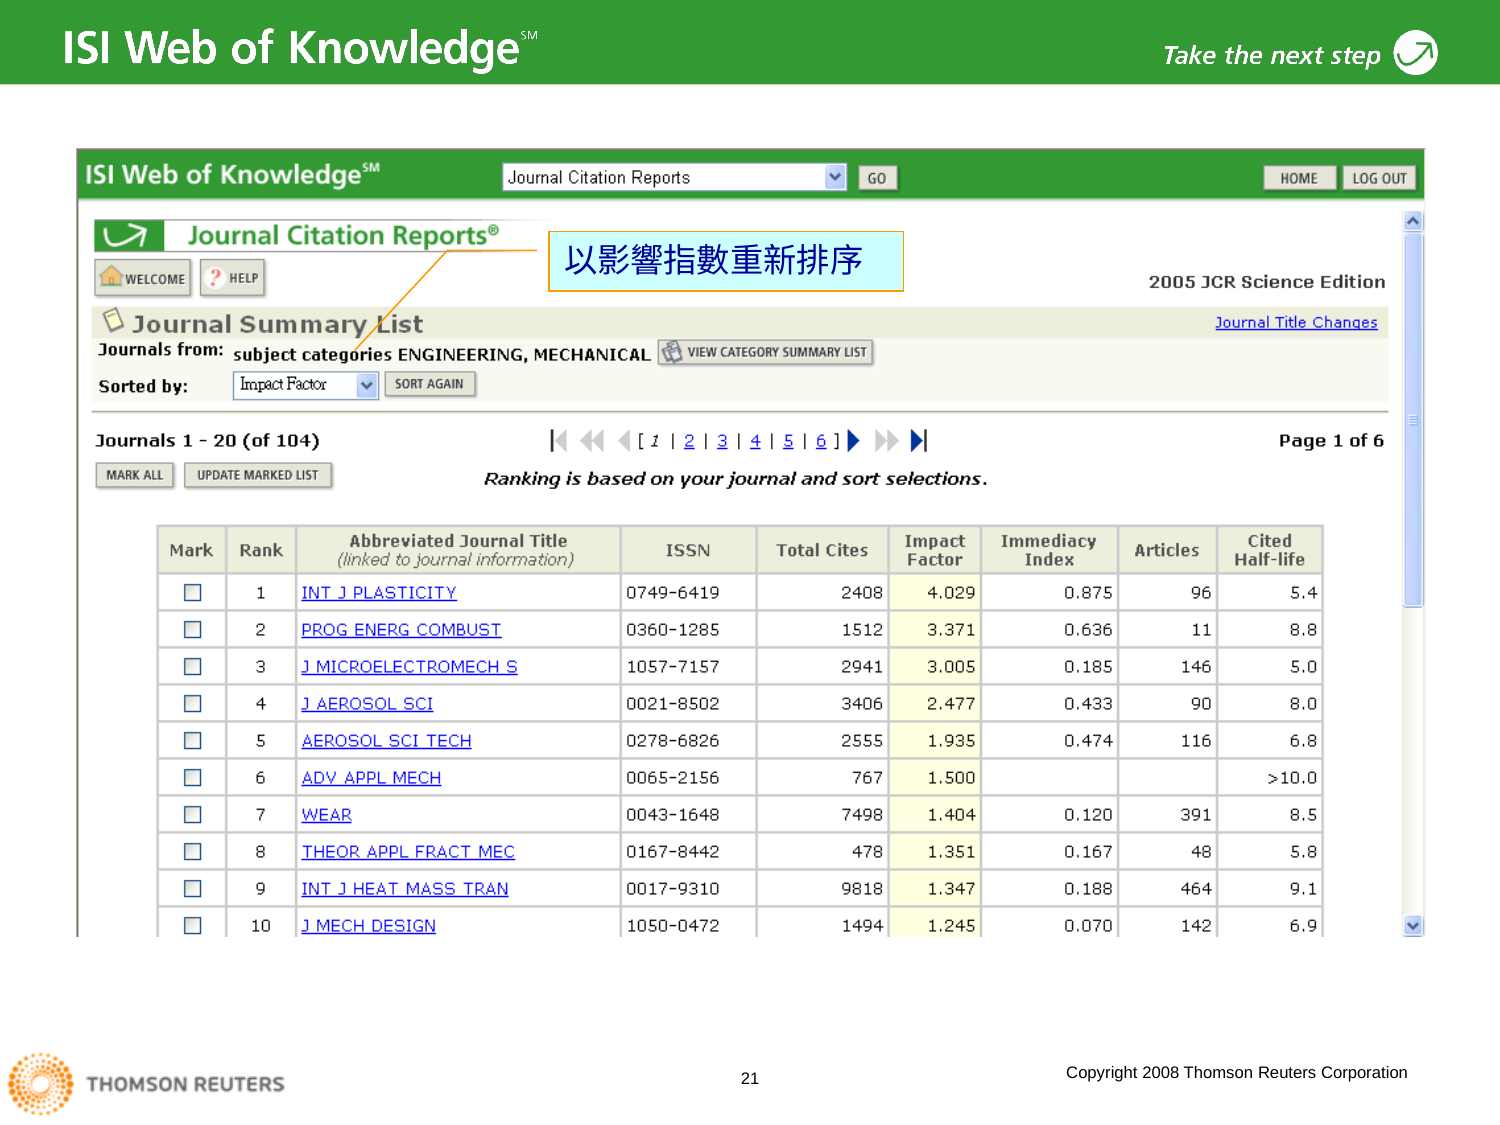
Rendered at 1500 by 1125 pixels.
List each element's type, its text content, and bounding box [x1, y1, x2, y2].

picture [76, 148, 1427, 937]
text_box 以影響指數重新排序 [549, 232, 904, 291]
